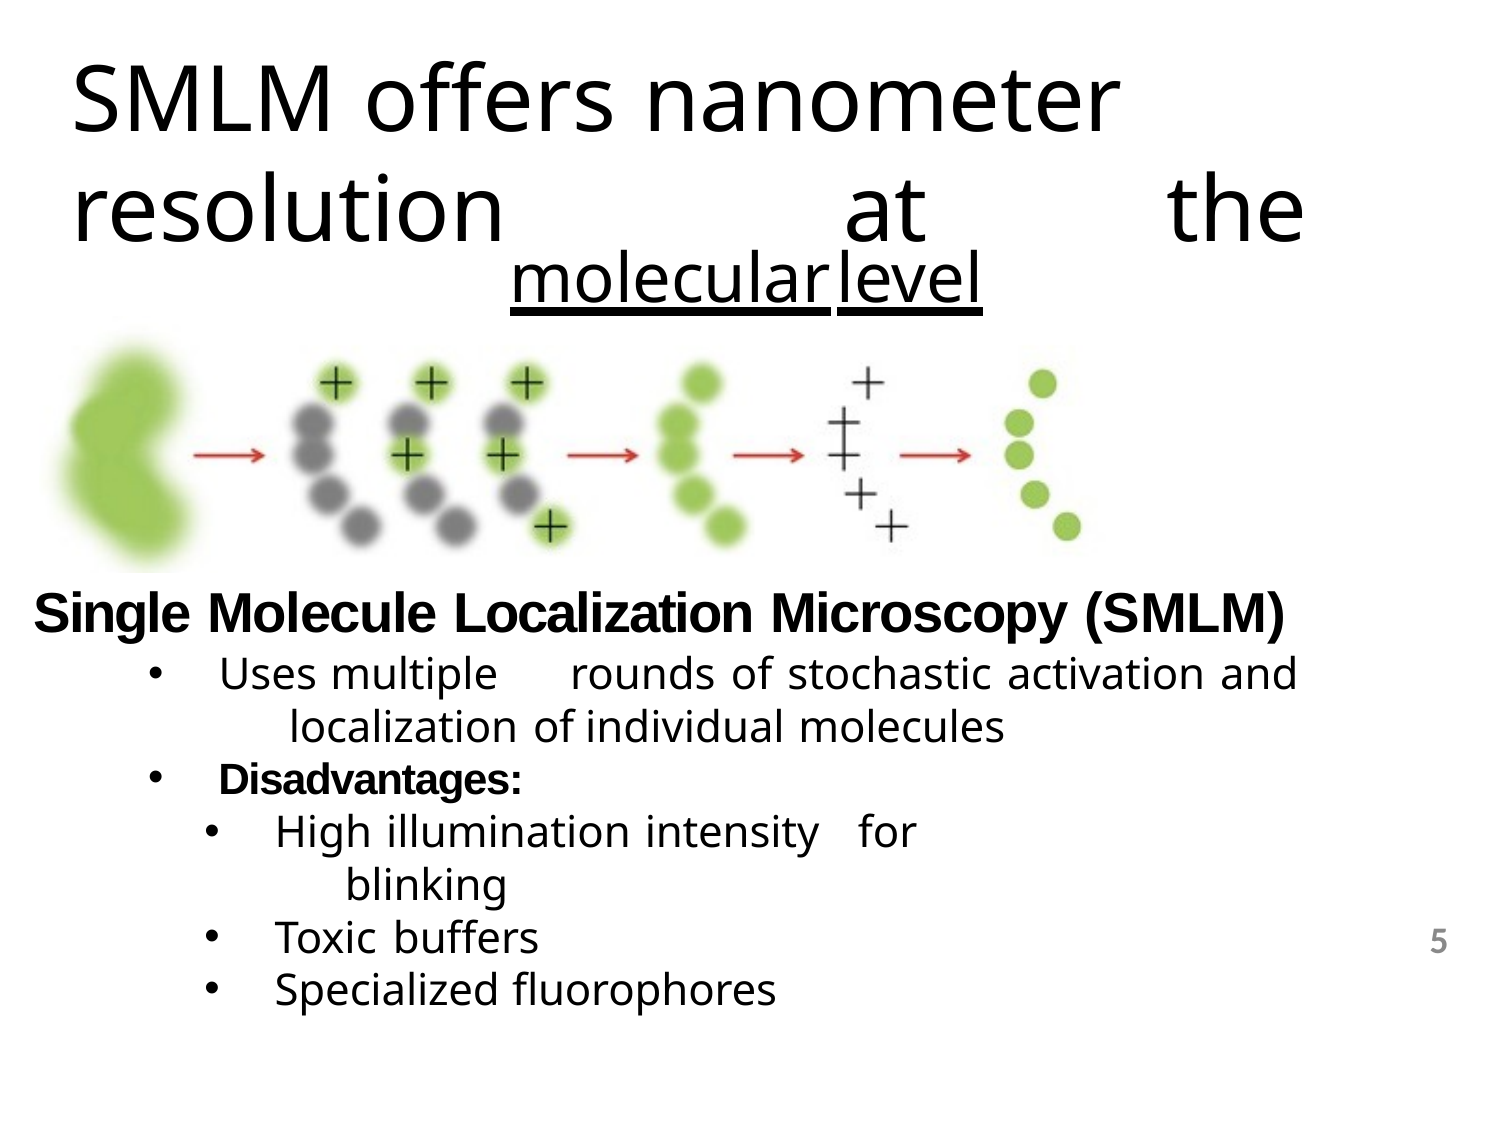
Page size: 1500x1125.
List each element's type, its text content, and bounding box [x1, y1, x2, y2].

text_box 5 [1428, 914, 1451, 962]
text_box molecular level [0, 231, 1500, 317]
title SMLM offers nanometer resolution at the [70, 0, 1342, 231]
text_box High illumination intensity for blinking Toxic buffers Specialized fluorophores [201, 802, 1006, 963]
picture [39, 316, 1107, 570]
text_box Single Molecule Localization Microscopy (SMLM) Uses multiple rounds of stochastic activation and localization of individual molecules Disadvantages: [32, 570, 1415, 806]
